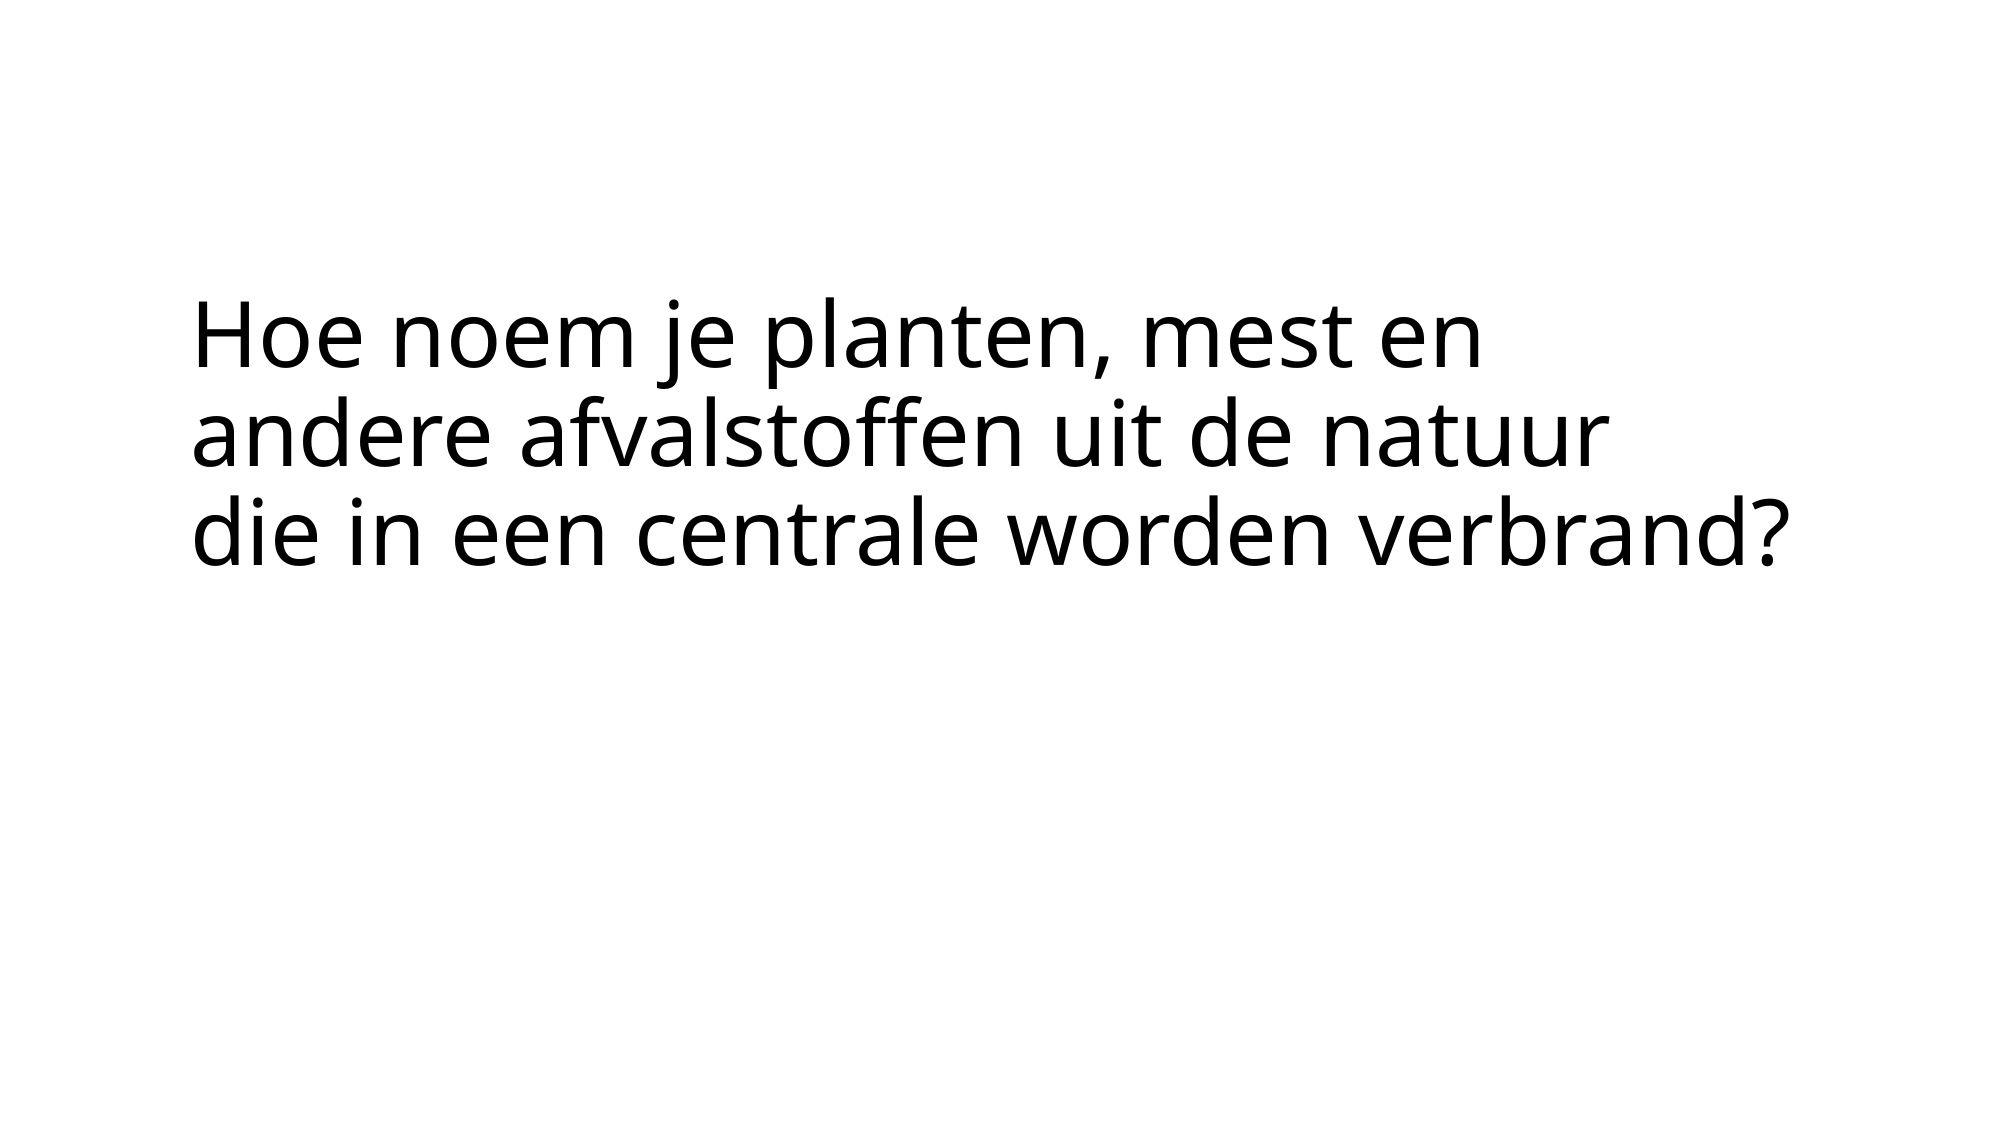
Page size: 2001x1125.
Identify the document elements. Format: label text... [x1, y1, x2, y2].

title Hoe noem je planten, mest en andere afvalstoffen uit de natuur die in een centrale worden verbrand? [175, 85, 1901, 789]
